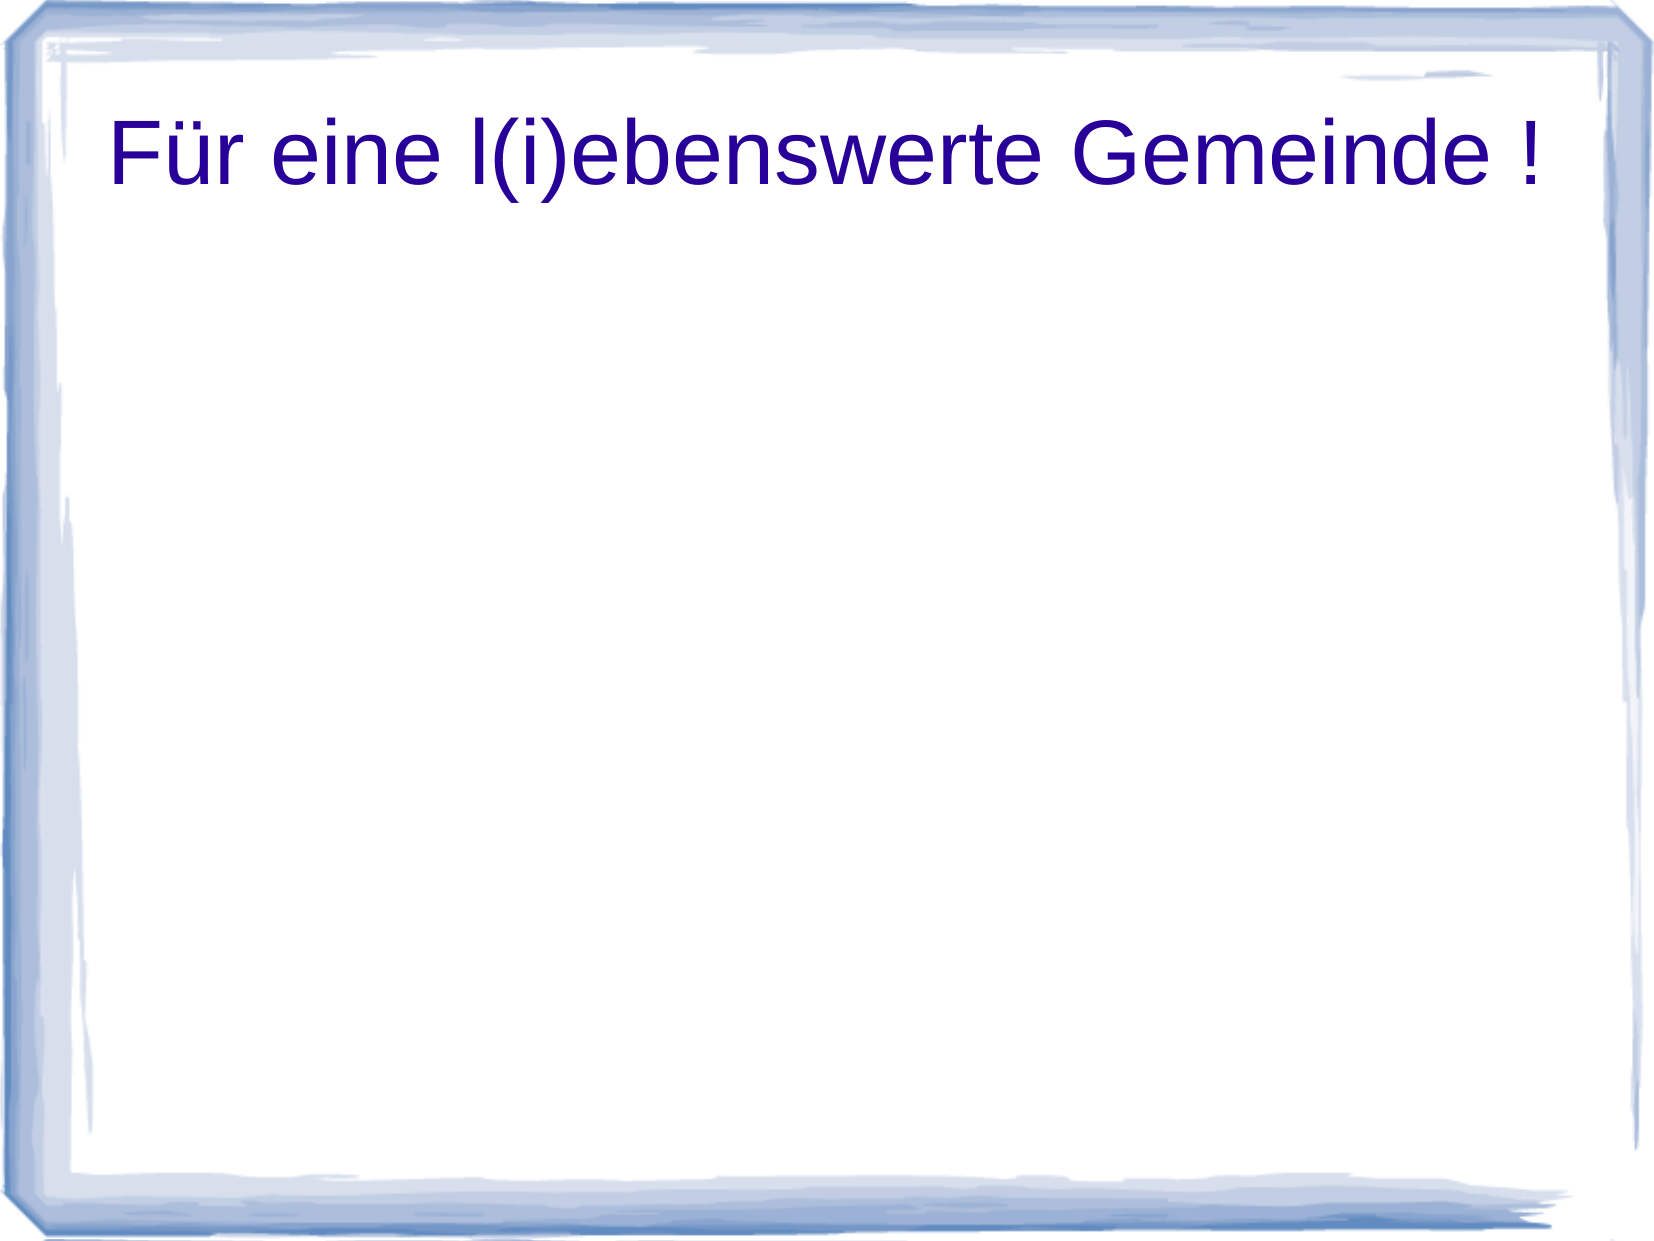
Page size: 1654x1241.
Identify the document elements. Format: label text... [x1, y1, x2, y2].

title Für eine l(i)ebenswerte Gemeinde ! [82, 49, 1571, 257]
picture [0, 0, 1654, 1241]
